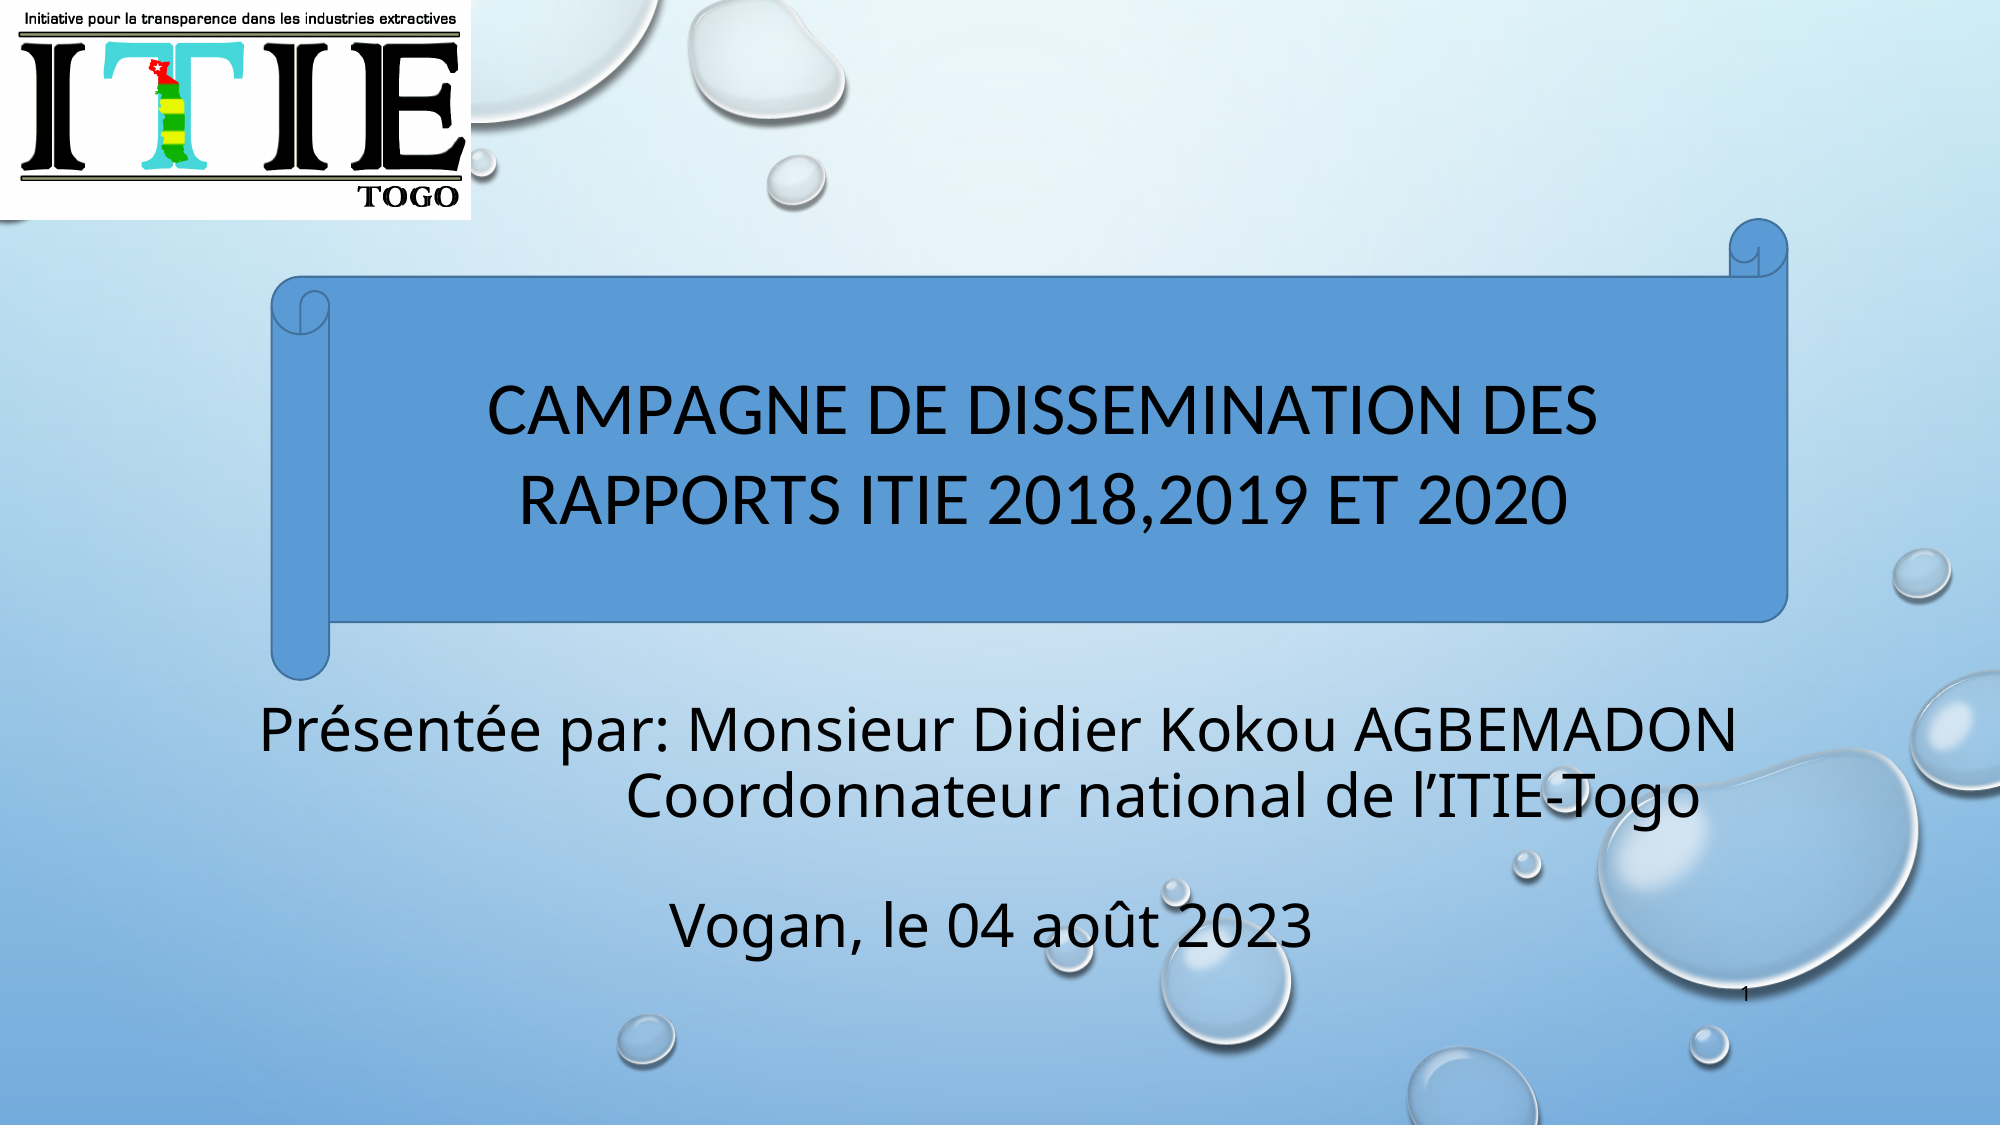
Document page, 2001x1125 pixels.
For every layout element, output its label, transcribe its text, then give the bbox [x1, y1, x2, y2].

text_box CAMPAGNE DE DISSEMINATION DES RAPPORTS ITIE 2018,2019 ET 2020 [271, 219, 1788, 675]
picture [0, 0, 471, 220]
title Présentée par: Monsieur Didier Kokou AGBEMADON Coordonnateur national de l’ITIE-Togo Vogan, le 04 août 2023 [174, 675, 1825, 969]
text_box [1724, 965, 1851, 1025]
